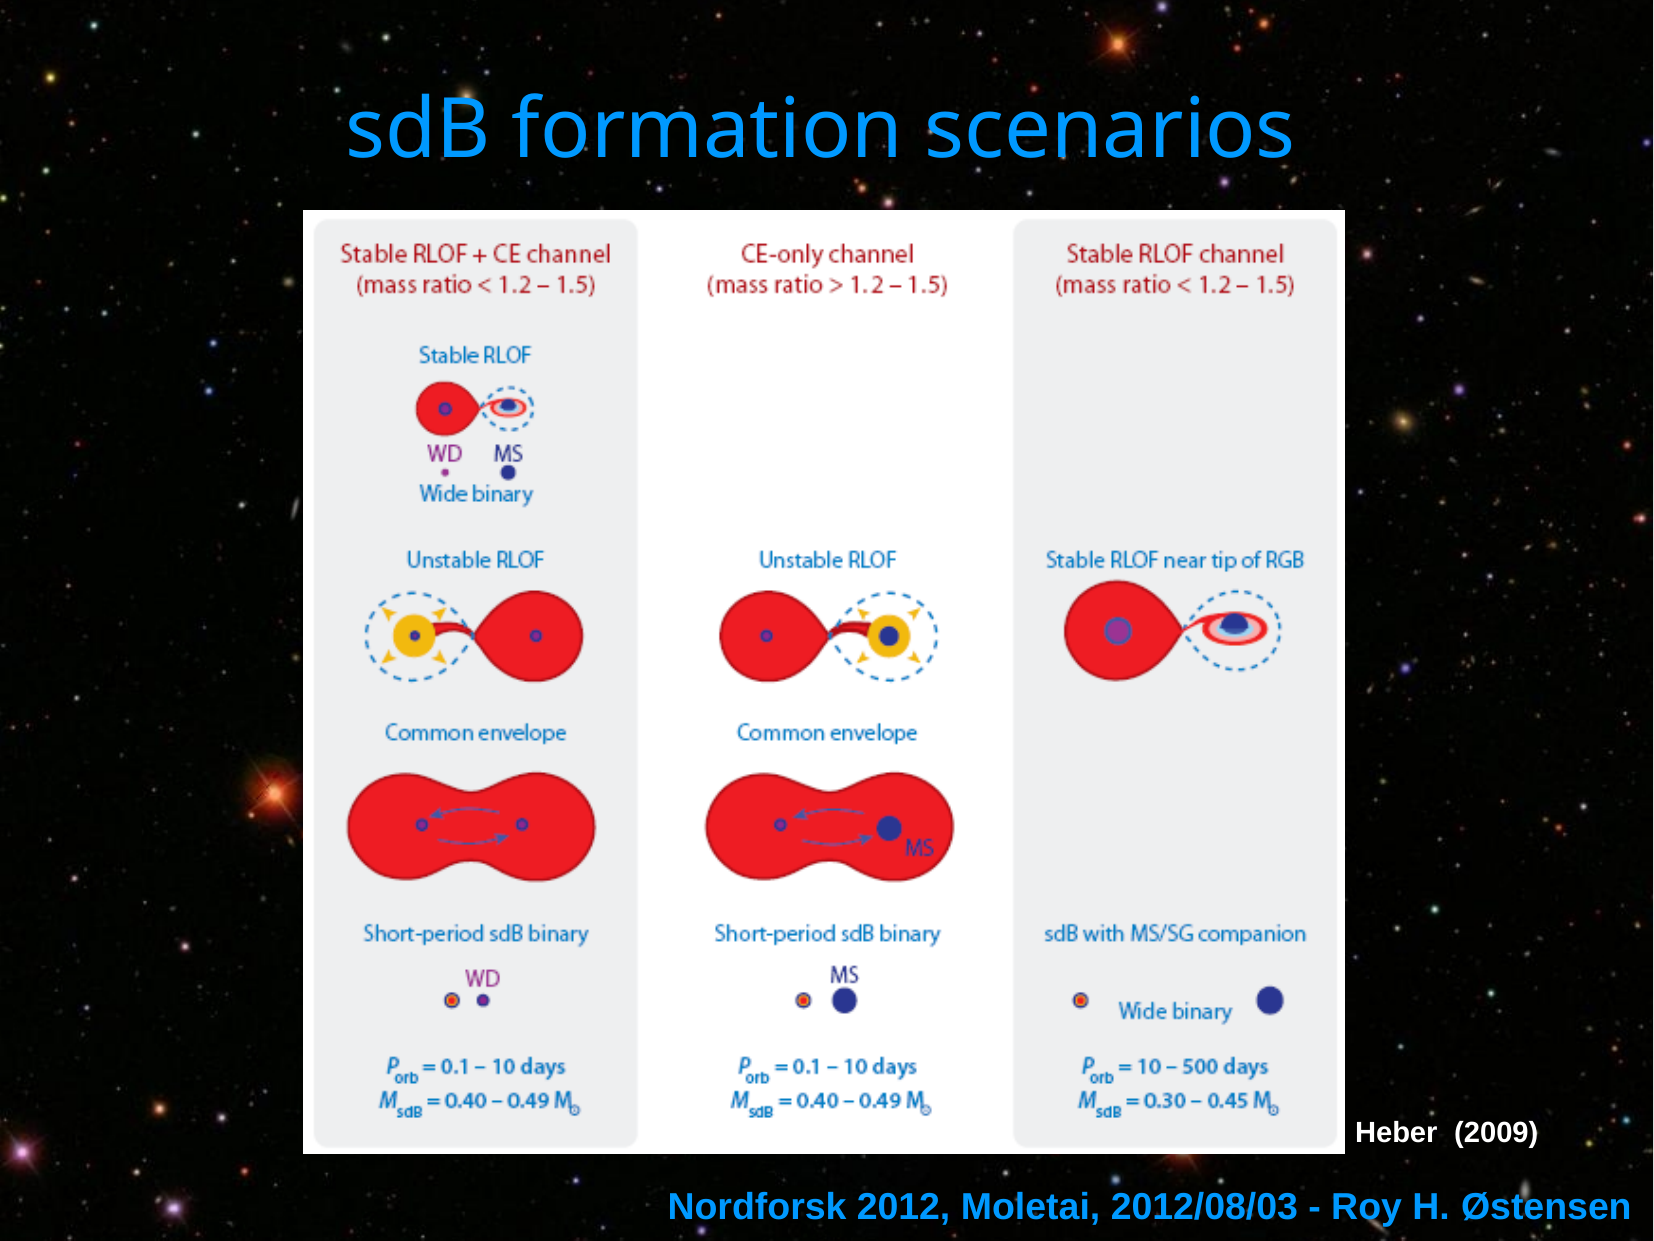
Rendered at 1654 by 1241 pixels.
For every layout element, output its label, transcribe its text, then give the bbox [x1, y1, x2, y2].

picture [0, 0, 1654, 1241]
text_box Heber (2009) [1355, 1115, 1549, 1150]
title sdB formation scenarios [115, 55, 1527, 196]
